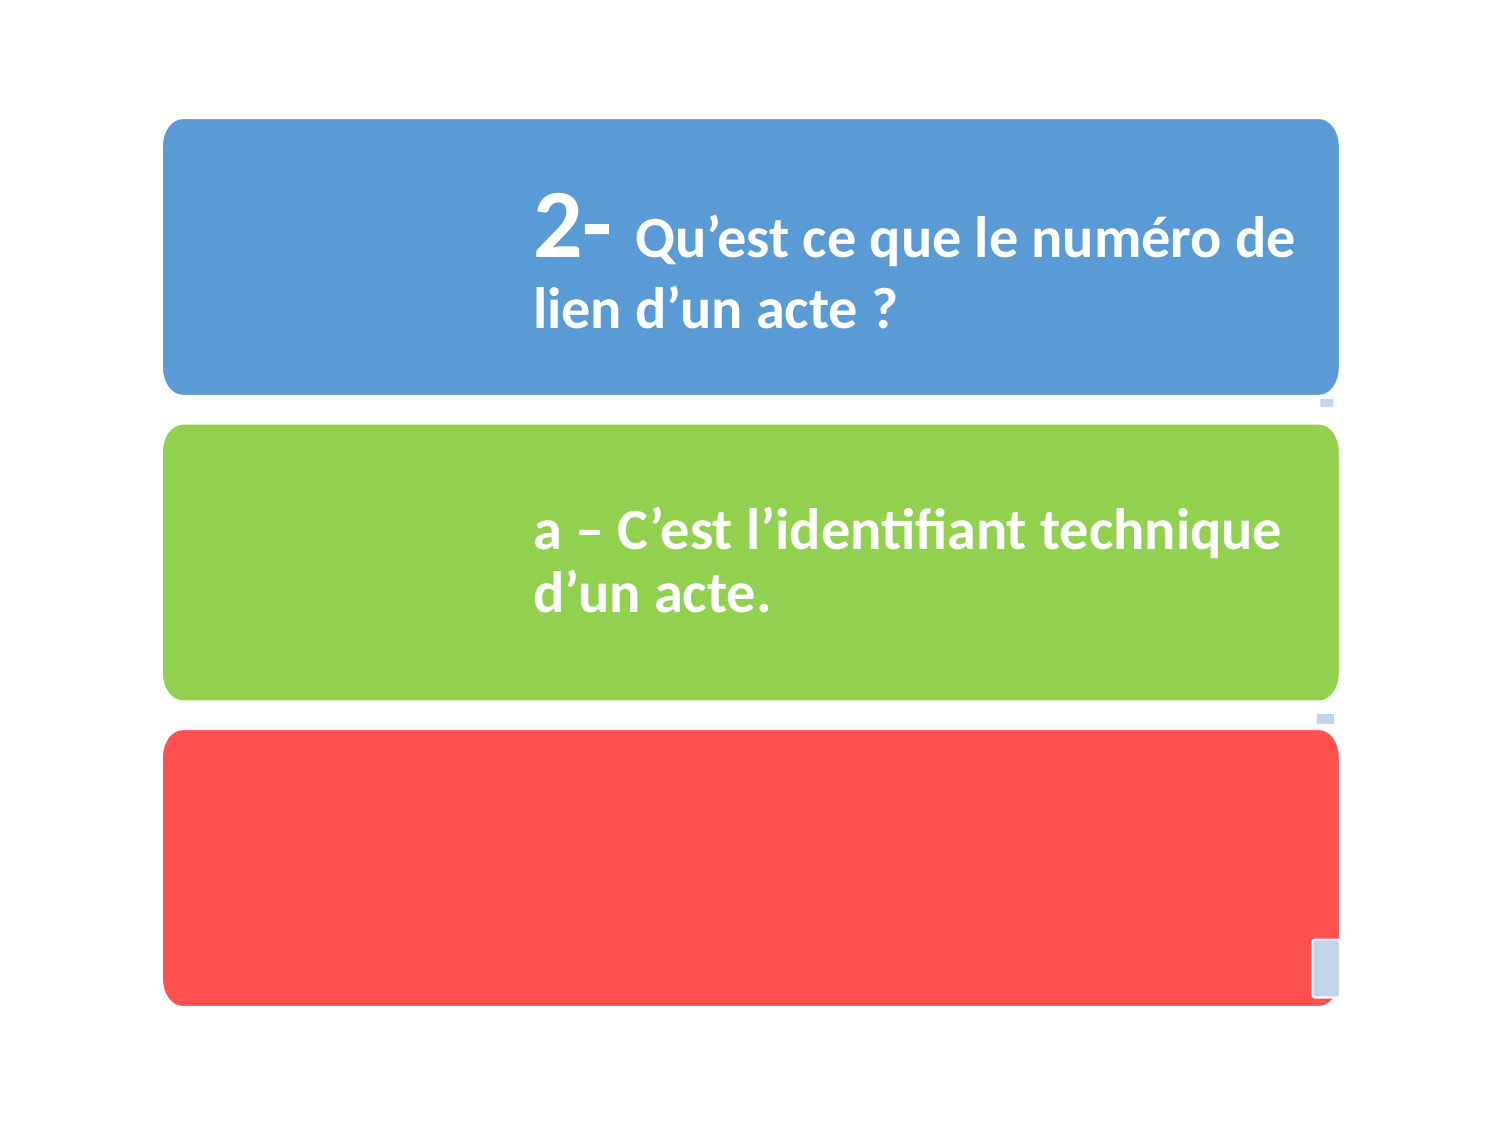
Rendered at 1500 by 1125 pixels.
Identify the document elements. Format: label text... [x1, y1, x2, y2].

text_box [1319, 397, 1335, 408]
text_box 2- Qu’est ce que le numéro de lien d’un acte ? [161, 118, 1340, 396]
text_box [161, 729, 1340, 1008]
text_box a – C’est l’identifiant technique d’un acte. [161, 423, 1340, 702]
text_box [1315, 712, 1336, 725]
